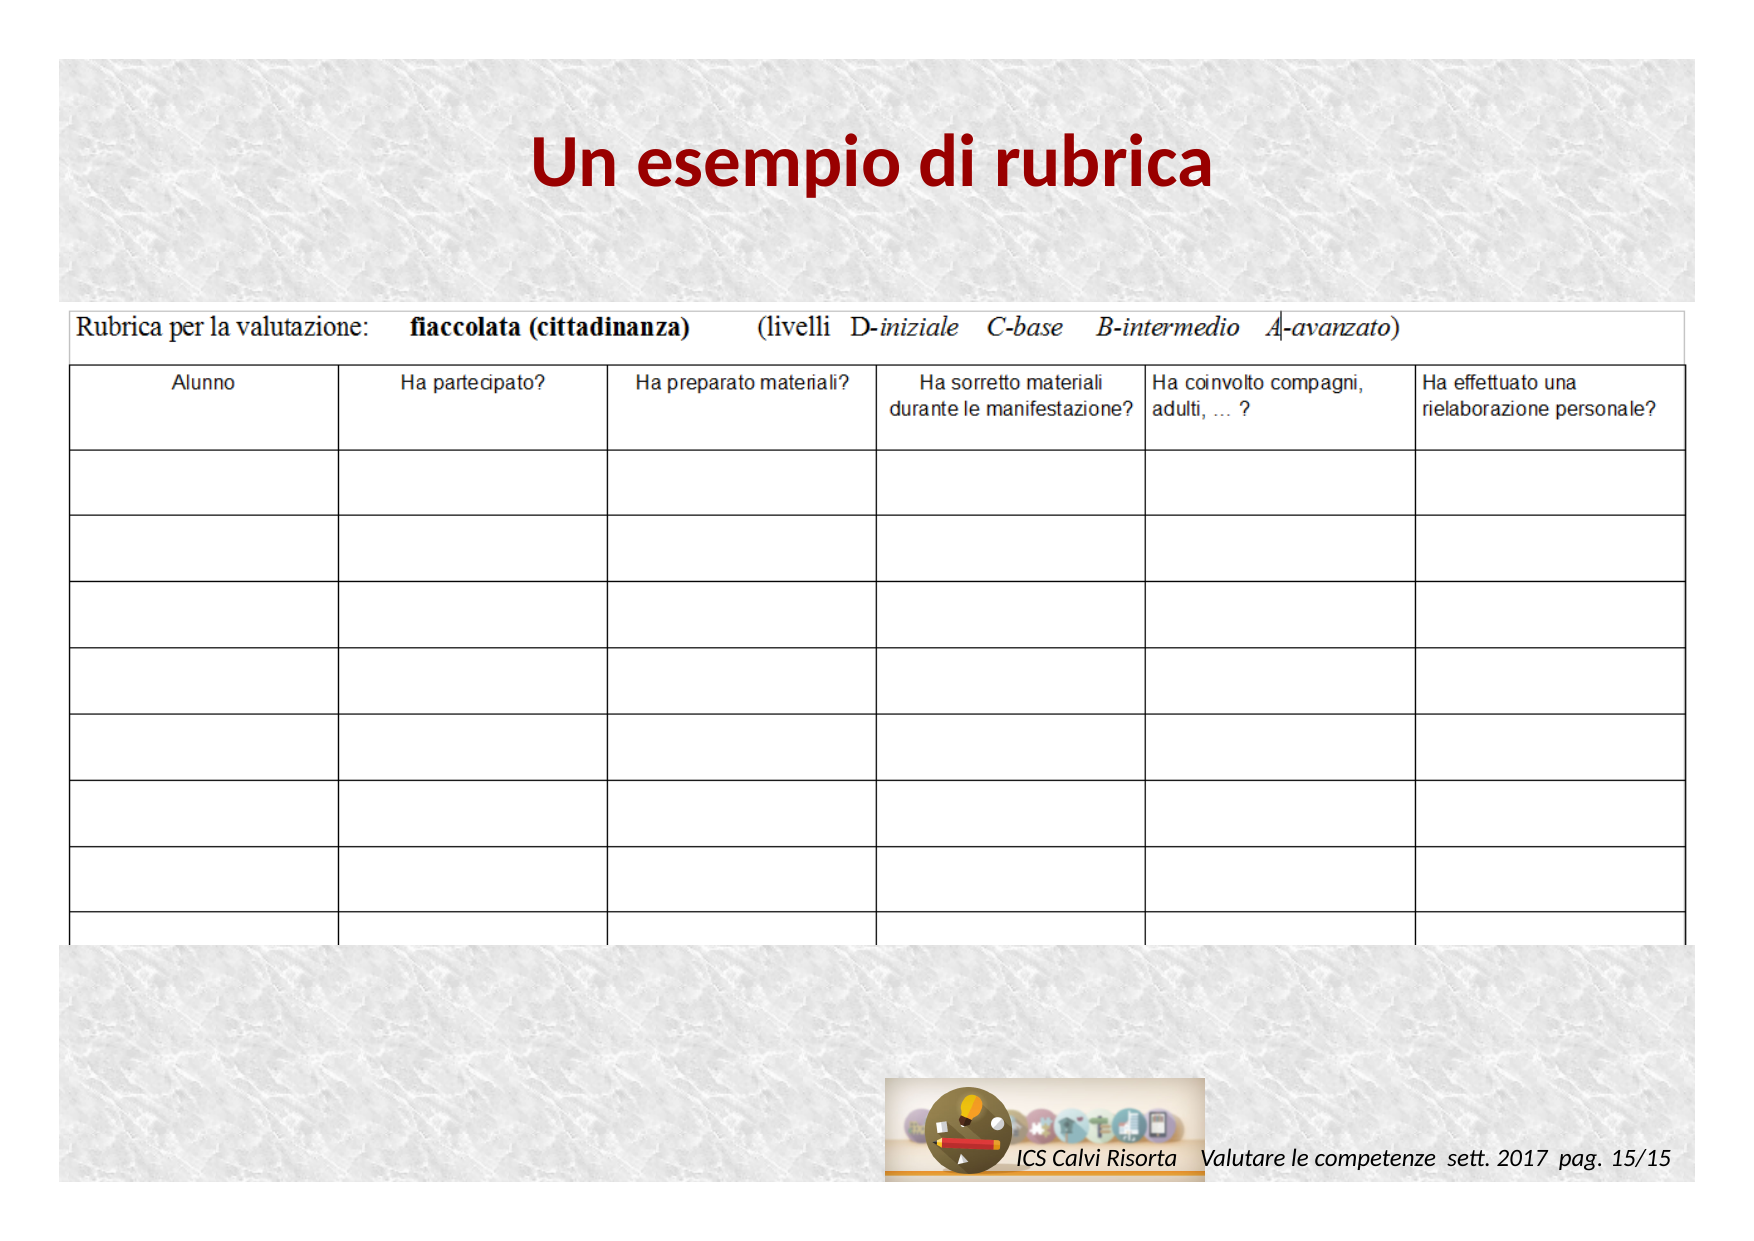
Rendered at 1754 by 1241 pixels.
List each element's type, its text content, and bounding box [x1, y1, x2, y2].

list Un esempio di rubrica [136, 129, 1609, 235]
picture [59, 59, 1704, 1182]
